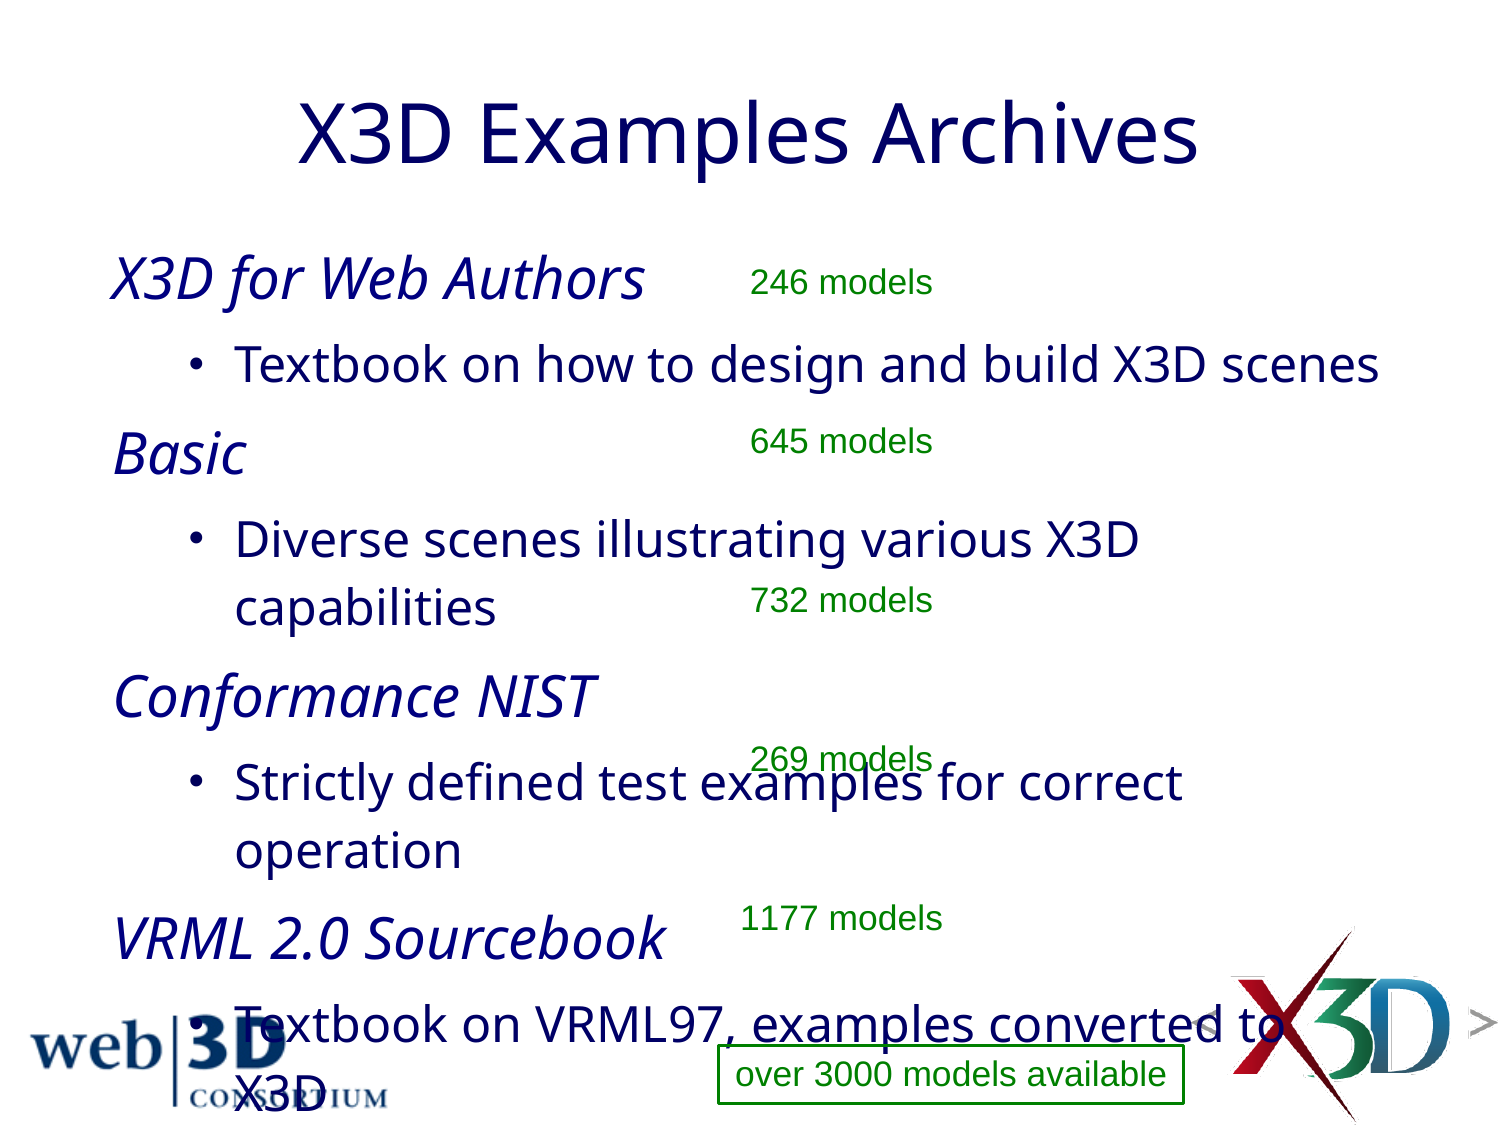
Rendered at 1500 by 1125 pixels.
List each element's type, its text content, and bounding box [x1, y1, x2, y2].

title X3D Examples Archives [112, 44, 1388, 218]
list X3D for Web Authors Textbook on how to design and build X3D scenes Basic Diverse scenes illustrating various X3D capabilities Conformance NIST Strictly defined test examples for correct operation VRML 2.0 Sourcebook Textbook on VRML97, examples converted to X3D Savage Open-source military models and tools [112, 237, 1388, 1011]
picture [1201, 1018, 1216, 1039]
picture [1187, 926, 1500, 1125]
picture [339, 1018, 353, 1039]
text_box 246 models 645 models 732 models 269 models 1177 models [725, 254, 1176, 968]
picture [398, 1018, 413, 1039]
picture [12, 998, 413, 1118]
text_box over 3000 models available [718, 1045, 1184, 1103]
